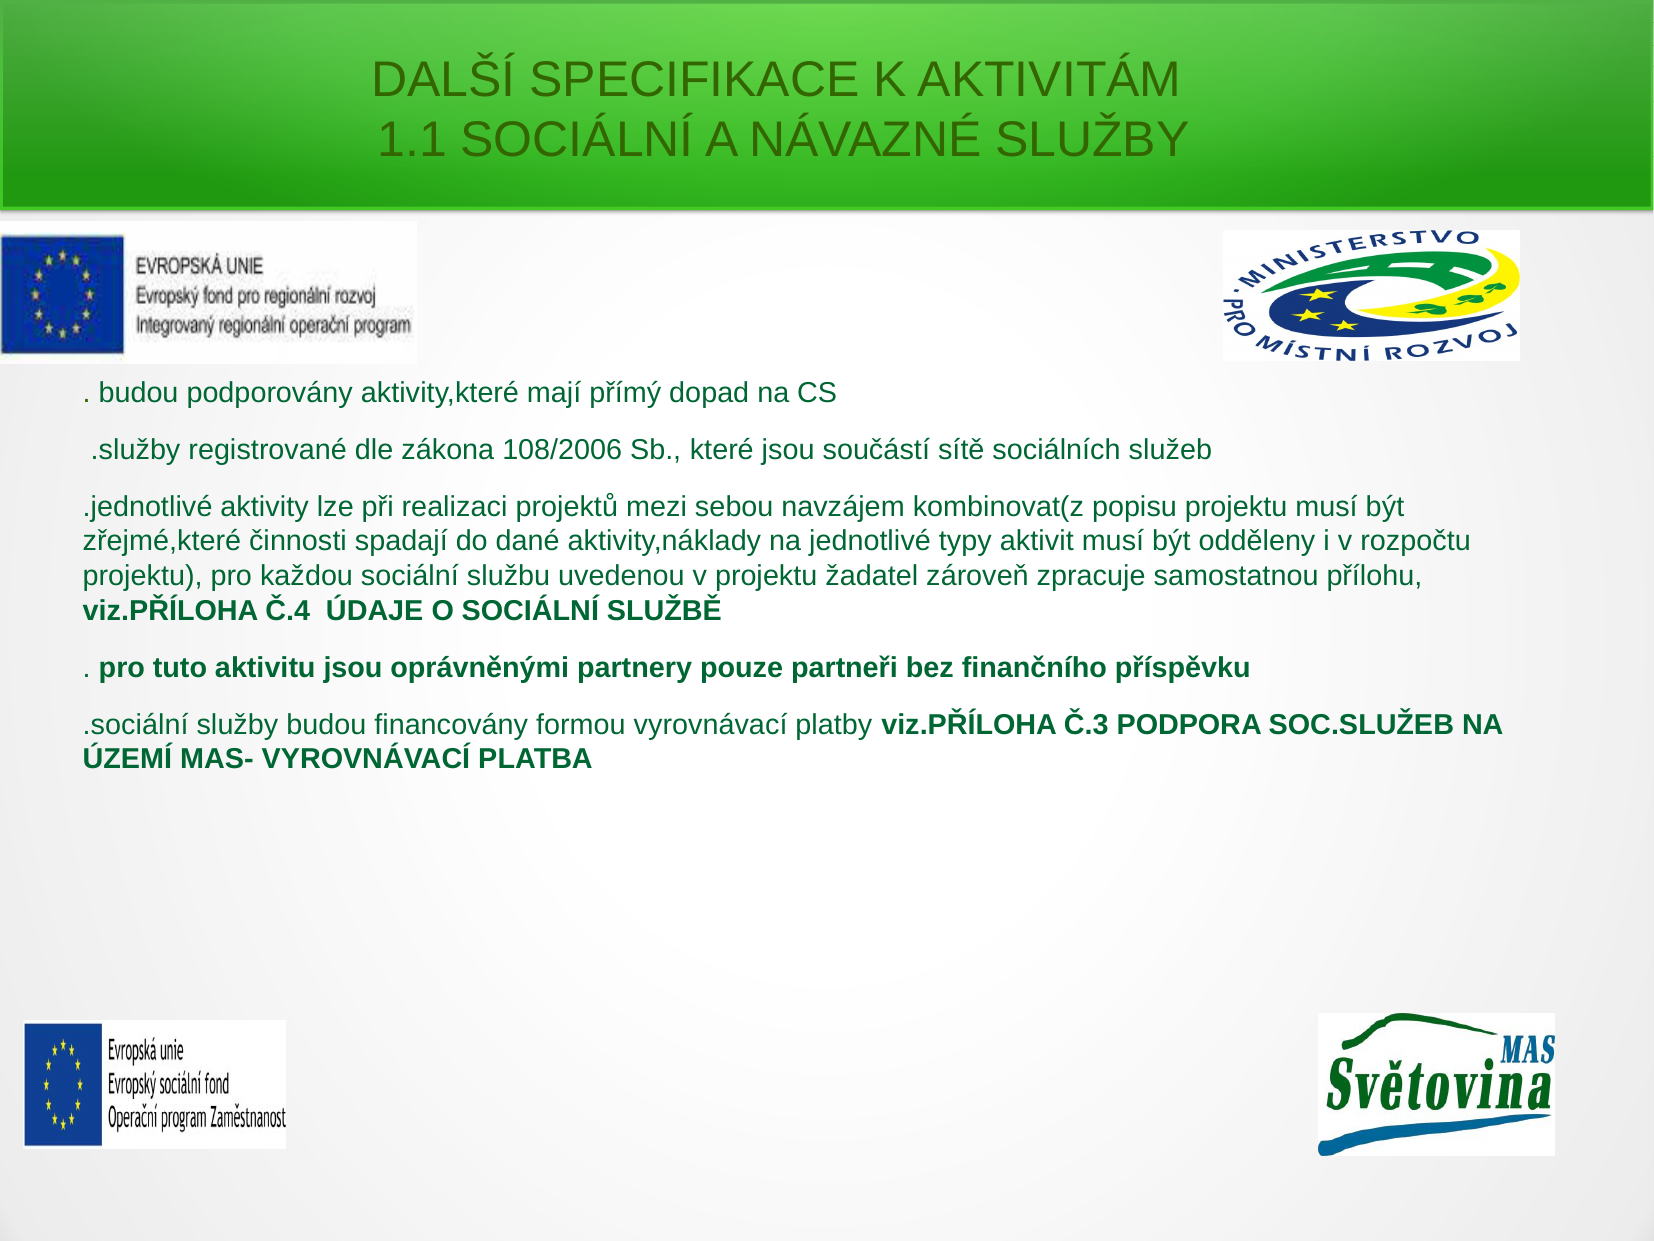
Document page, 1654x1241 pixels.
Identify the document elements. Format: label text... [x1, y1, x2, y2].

picture [0, 222, 417, 364]
picture [1318, 1013, 1555, 1156]
list . budou podporovány aktivity,které mají přímý dopad na CS .služby registrované dle zákona 108/2006 Sb., které jsou součástí sítě sociálních služeb .jednotlivé aktivity lze při realizaci projektů mezi sebou navzájem kombinovat(z popisu projektu musí být zřejmé,které činnosti spadají do dané aktivity,náklady na jednotlivé typy aktivit musí být odděleny i v rozpočtu projektu), pro každou sociální službu uvedenou v projektu žadatel zároveň zpracuje samostatnou přílohu, viz.PŘÍLOHA Č.4 ÚDAJE O SOCIÁLNÍ SLUŽBĚ . pro tuto aktivitu jsou oprávněnými partnery pouze partneři bez finančního příspěvku .sociální služby budou financovány formou vyrovnávací platby viz.PŘÍLOHA Č.3 PODPORA SOC.SLUŽEB NA ÚZEMÍ MAS- VYROVNÁVACÍ PLATBA  [82, 373, 1571, 1241]
title DALŠÍ SPECIFIKACE K AKTIVITÁM 1.1 SOCIÁLNÍ A NÁVAZNÉ SLUŽBY [82, 0, 1472, 213]
picture [23, 1020, 286, 1149]
picture [1223, 230, 1520, 361]
